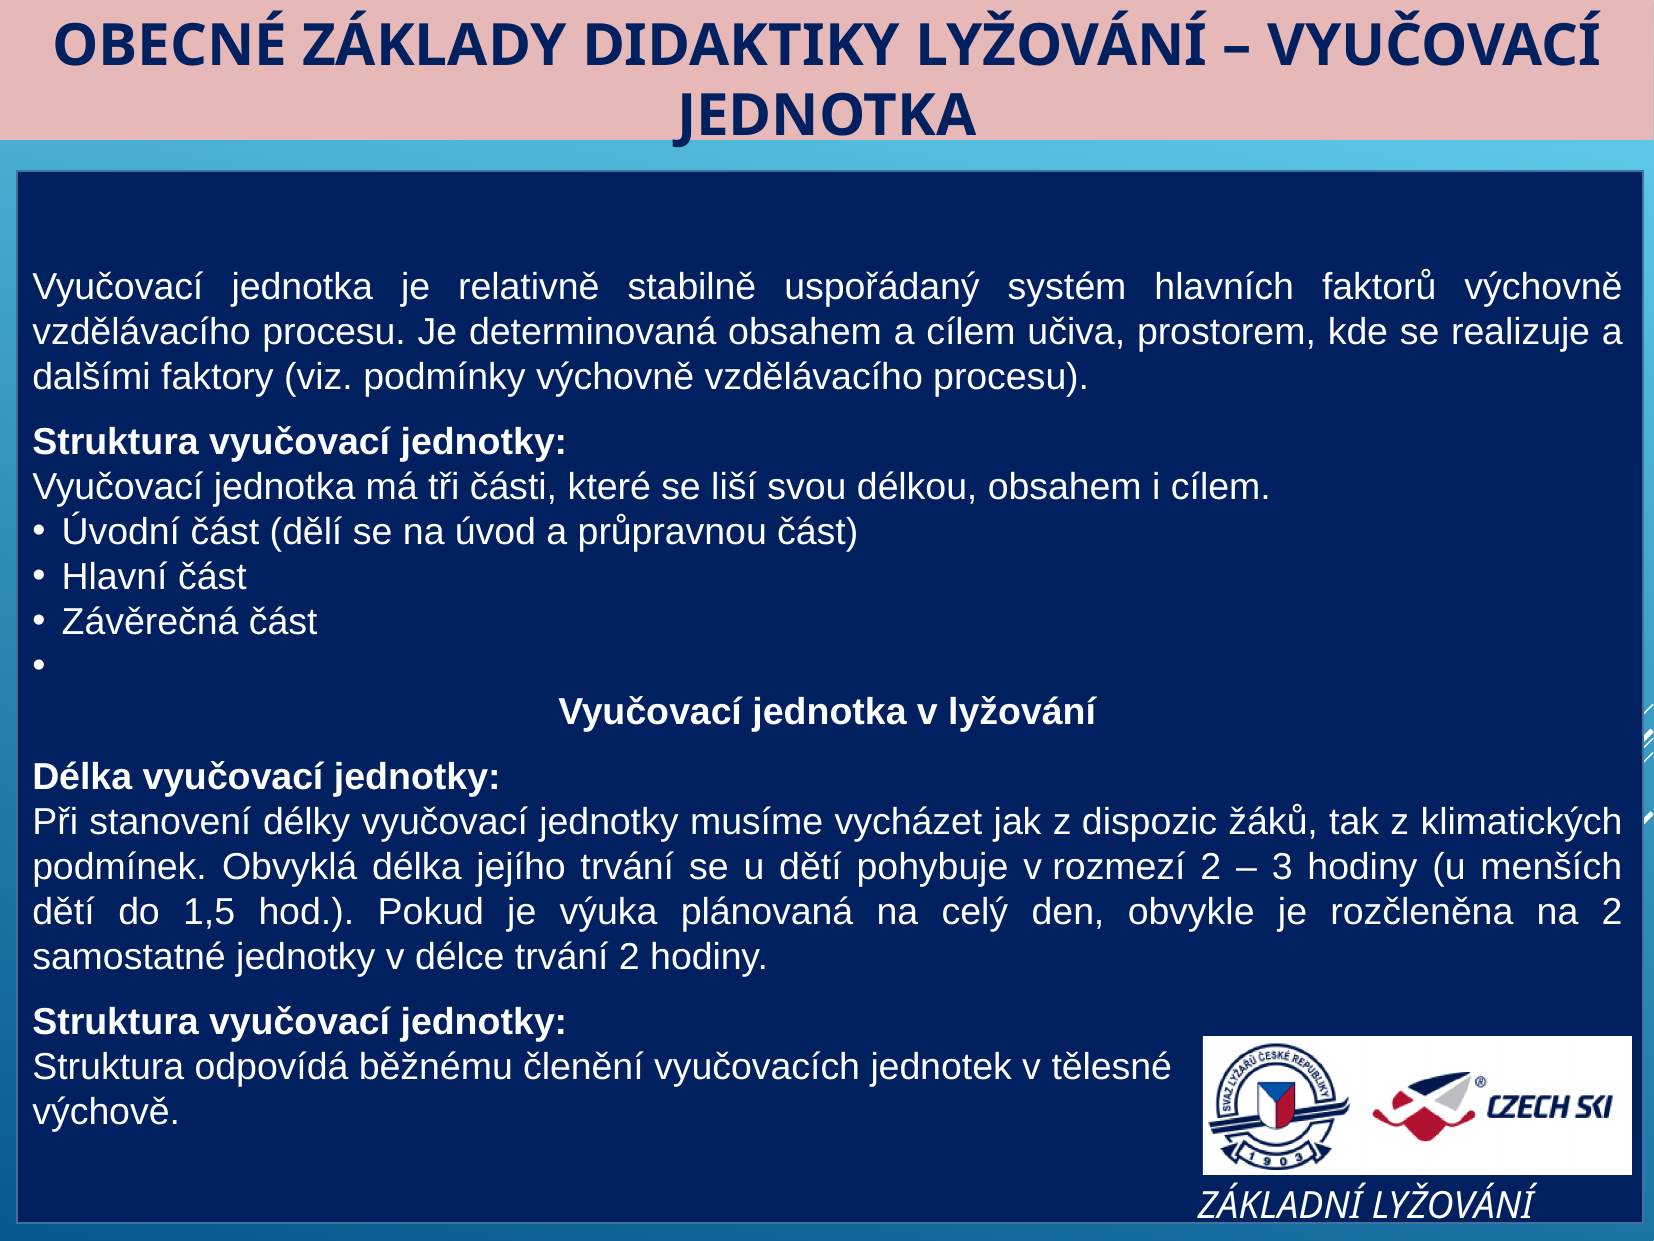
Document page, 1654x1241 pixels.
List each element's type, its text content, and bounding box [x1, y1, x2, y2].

title Obecné základy didaktiky lyžování – vyučovací jednotka [0, 0, 1654, 140]
text_box ZÁKLADNÍ LYŽOVÁNÍ [1182, 1173, 1644, 1235]
picture [1202, 1036, 1632, 1173]
text_box Vyučovací jednotka je relativně stabilně uspořádaný systém hlavních faktorů výchovně vzdělávacího procesu. Je determinovaná obsahem a cílem učiva, prostorem, kde se realizuje a dalšími faktory (viz. podmínky výchovně vzdělávacího procesu). Struktura vyučovací jednotky: Vyučovací jednotka má tři části, které se liší svou délkou, obsahem i cílem. Úvodní část (dělí se na úvod a průpravnou část) Hlavní část Závěrečná část Vyučovací jednotka v lyžování Délka vyučovací jednotky: Při stanovení délky vyučovací jednotky musíme vycházet jak z dispozic žáků, tak z klimatických podmínek. Obvyklá délka jejího trvání se u dětí pohybuje v rozmezí 2 – 3 hodiny (u menších dětí do 1,5 hod.). Pokud je výuka plánovaná na celý den, obvykle je rozčleněna na 2 samostatné jednotky v délce trvání 2 hodiny. Struktura vyučovací jednotky: Struktura odpovídá běžnému členění vyučovacích jednotek v tělesné výchově. [17, 171, 1643, 1223]
